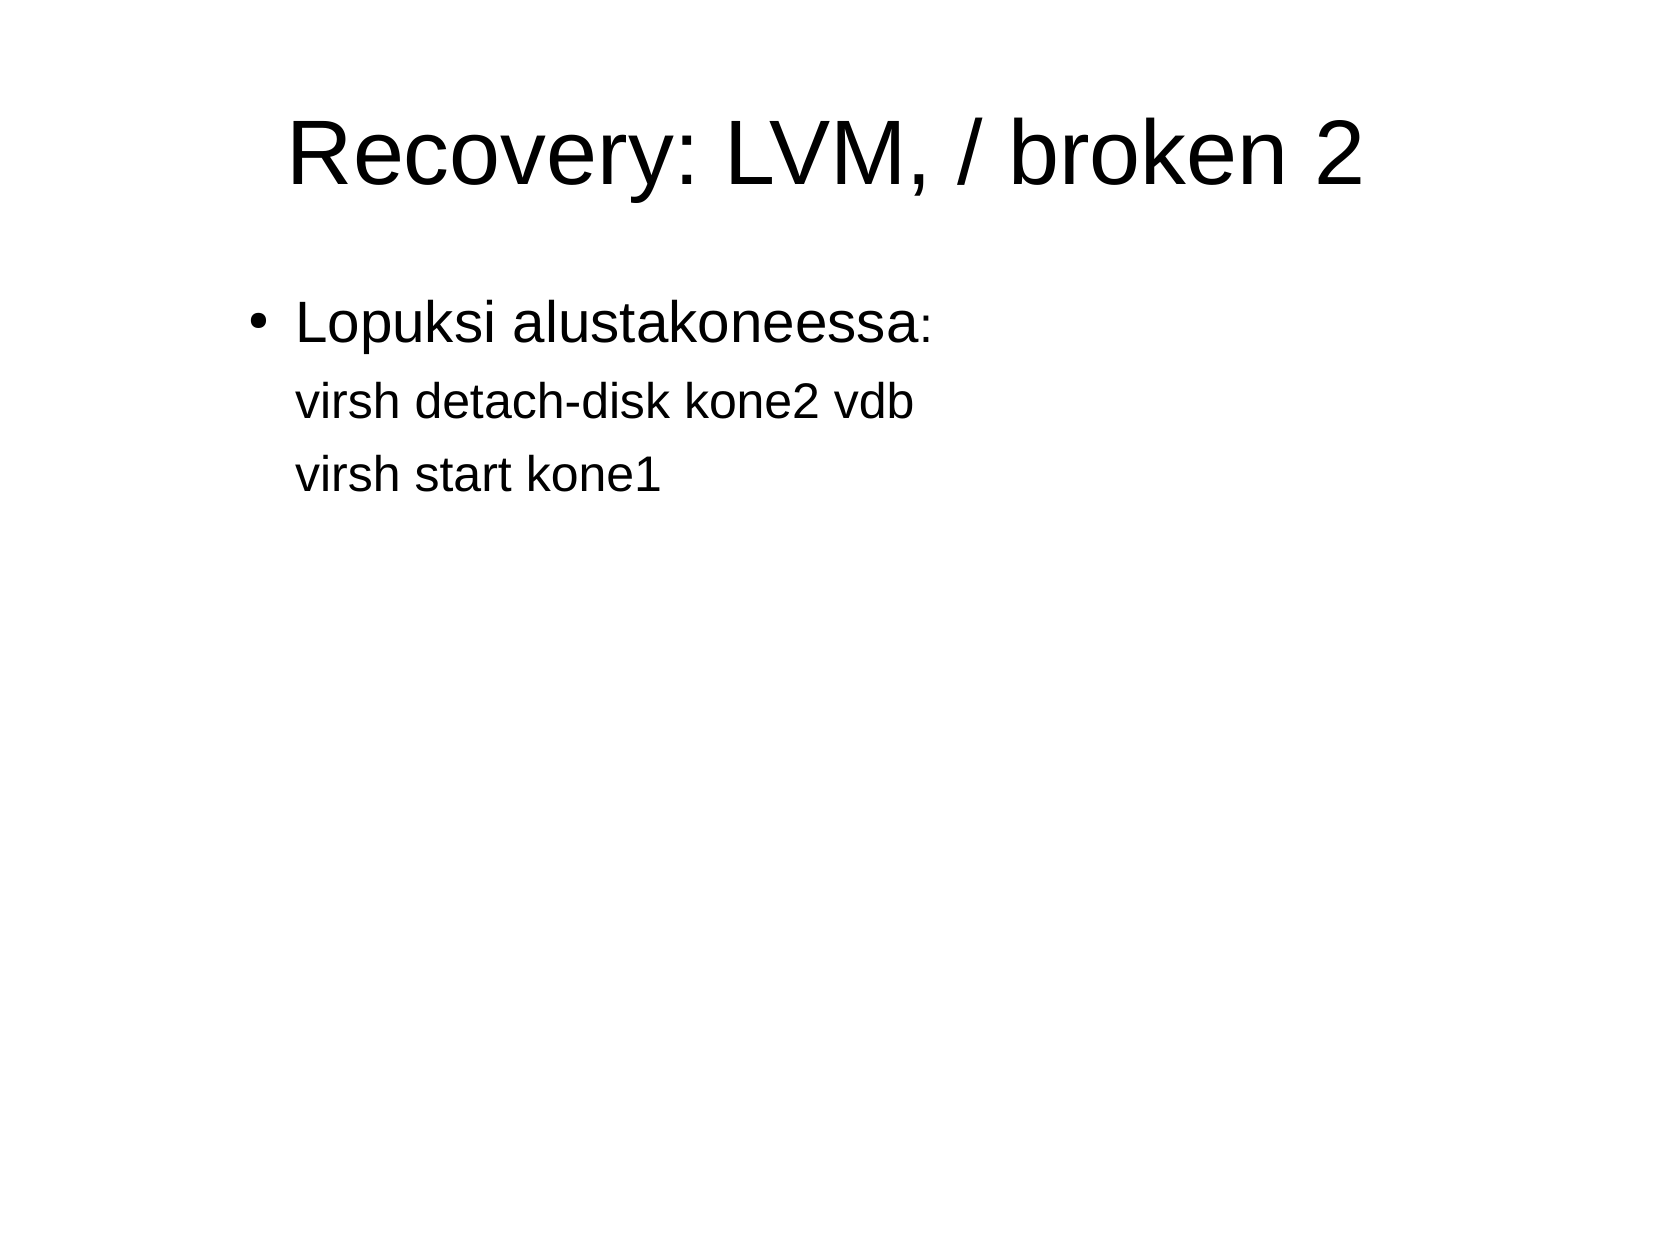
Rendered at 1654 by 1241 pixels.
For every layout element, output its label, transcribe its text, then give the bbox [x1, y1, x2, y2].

list Lopuksi alustakoneessa: virsh detach-disk kone2 vdb virsh start kone1 [82, 290, 1571, 1010]
title Recovery: LVM, / broken 2 [82, 49, 1571, 257]
